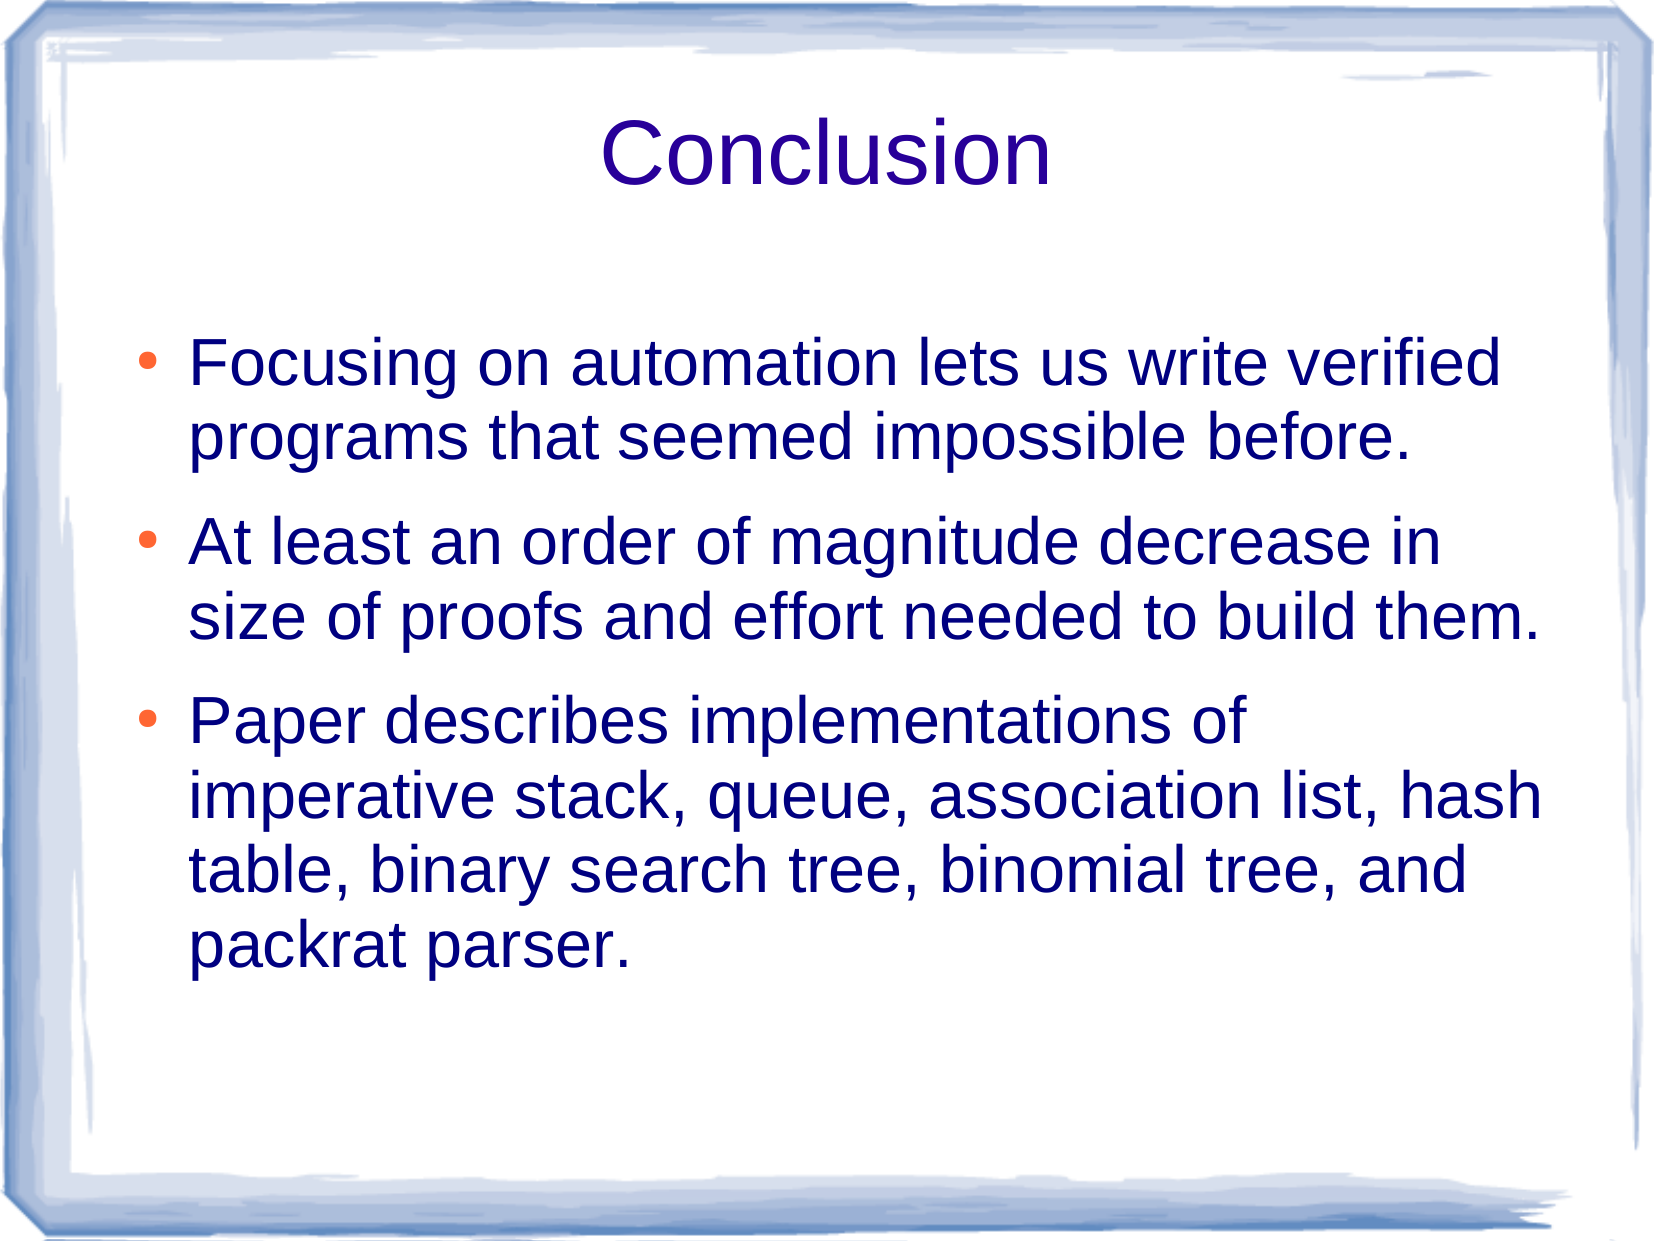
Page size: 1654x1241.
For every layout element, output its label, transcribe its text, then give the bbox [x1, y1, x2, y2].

picture [0, 0, 1654, 1241]
title Conclusion [82, 49, 1571, 257]
list Focusing on automation lets us write verified programs that seemed impossible before. At least an order of magnitude decrease in size of proofs and effort needed to build them. Paper describes implementations of imperative stack, queue, association list, hash table, binary search tree, binomial tree, and packrat parser. [118, 324, 1571, 1129]
